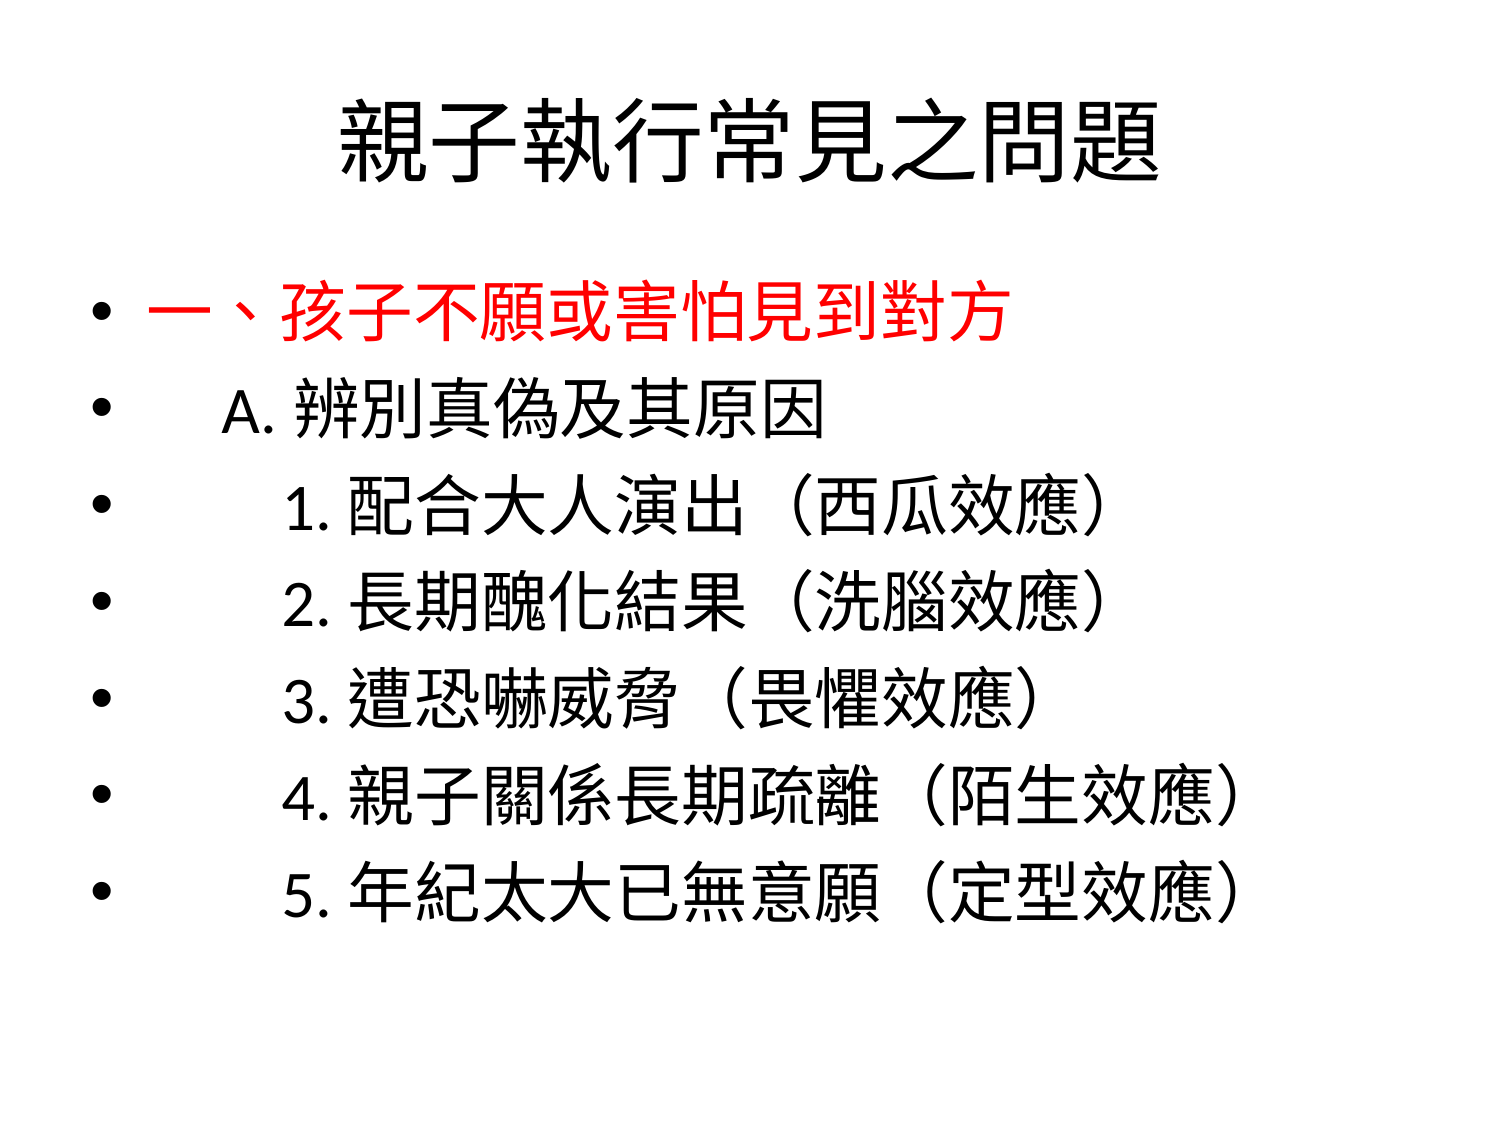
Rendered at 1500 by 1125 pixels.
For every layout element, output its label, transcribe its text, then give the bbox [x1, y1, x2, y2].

list 一、孩子不願或害怕見到對方 A.辨別真偽及其原因 1.配合大人演出（西瓜效應） 2.長期醜化結果（洗腦效應） 3.遭恐嚇威脅（畏懼效應） 4.親子關係長期疏離（陌生效應） 5.年紀太大已無意願（定型效應） [75, 262, 1426, 1005]
title 親子執行常見之問題 [75, 45, 1426, 233]
